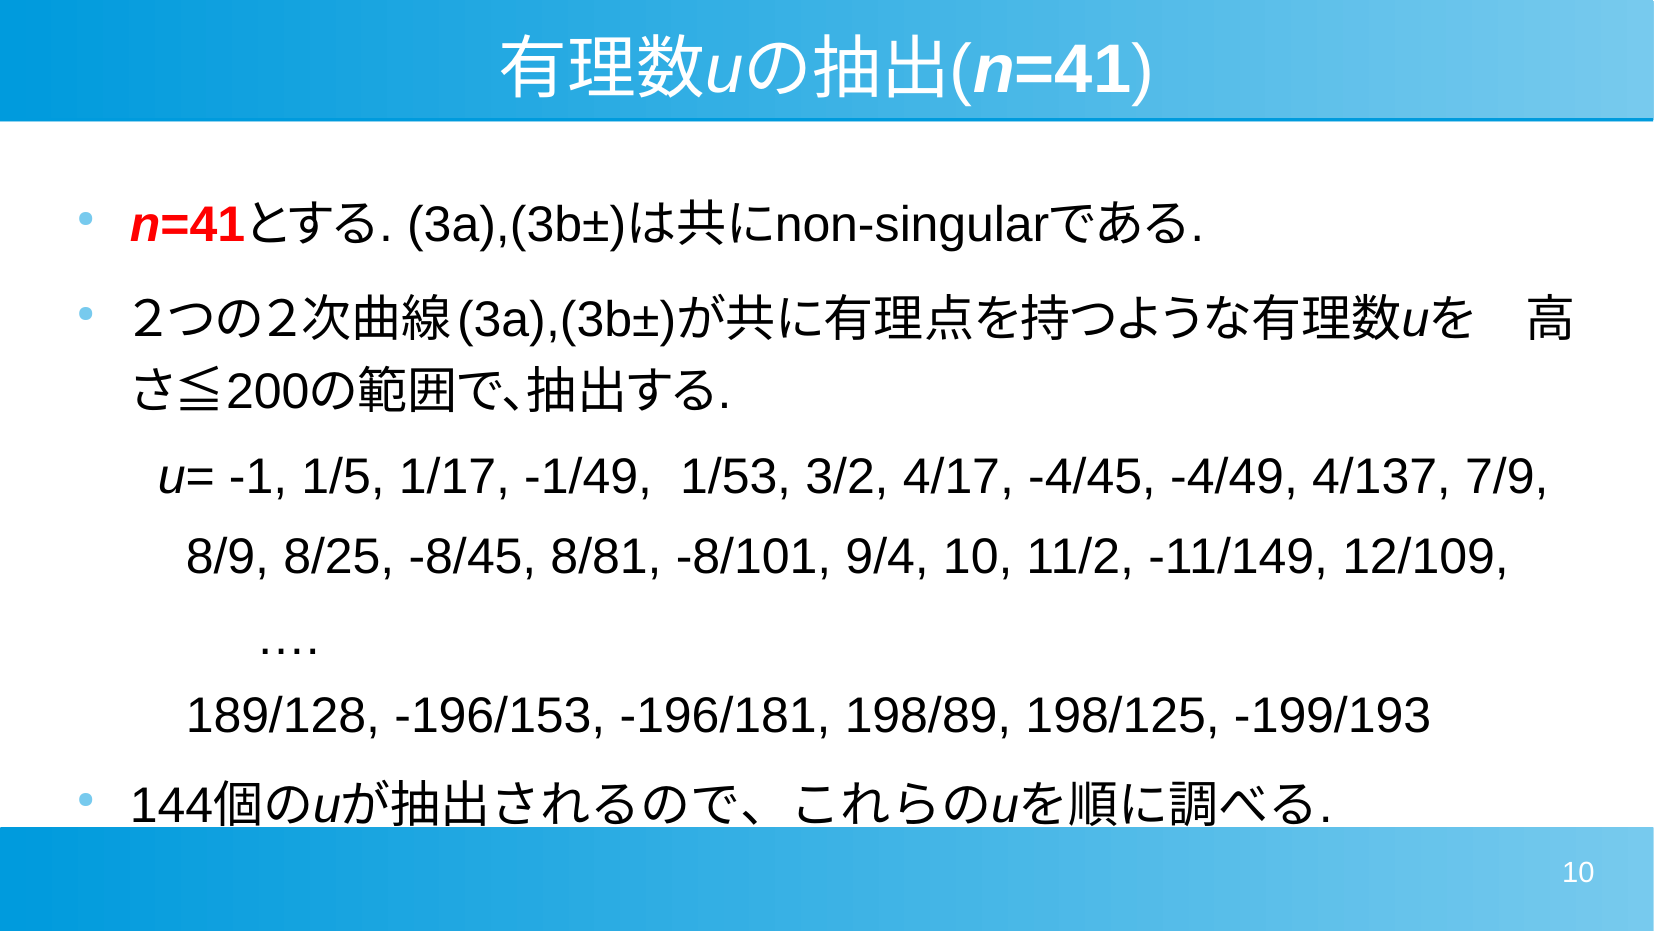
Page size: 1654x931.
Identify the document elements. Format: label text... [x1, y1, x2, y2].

list n=41とする. (3a),(3b±)は共にnon-singularである. ２つの２次曲線(3a),(3b±)が共に有理点を持つような有理数uを 高さ≦200の範囲で、抽出する. u= -1, 1/5, 1/17, -1/49, 1/53, 3/2, 4/17, -4/45, -4/49, 4/137, 7/9, 8/9, 8/25, -8/45, 8/81, -8/101, 9/4, 10, 11/2, -11/149, 12/109, …. 189/128, -196/153, -196/181, 198/89, 198/125, -199/193 144個のuが抽出されるので、これらのuを順に調べる. [59, 147, 1595, 798]
title 有理数uの抽出(n=41) [59, 29, 1595, 108]
